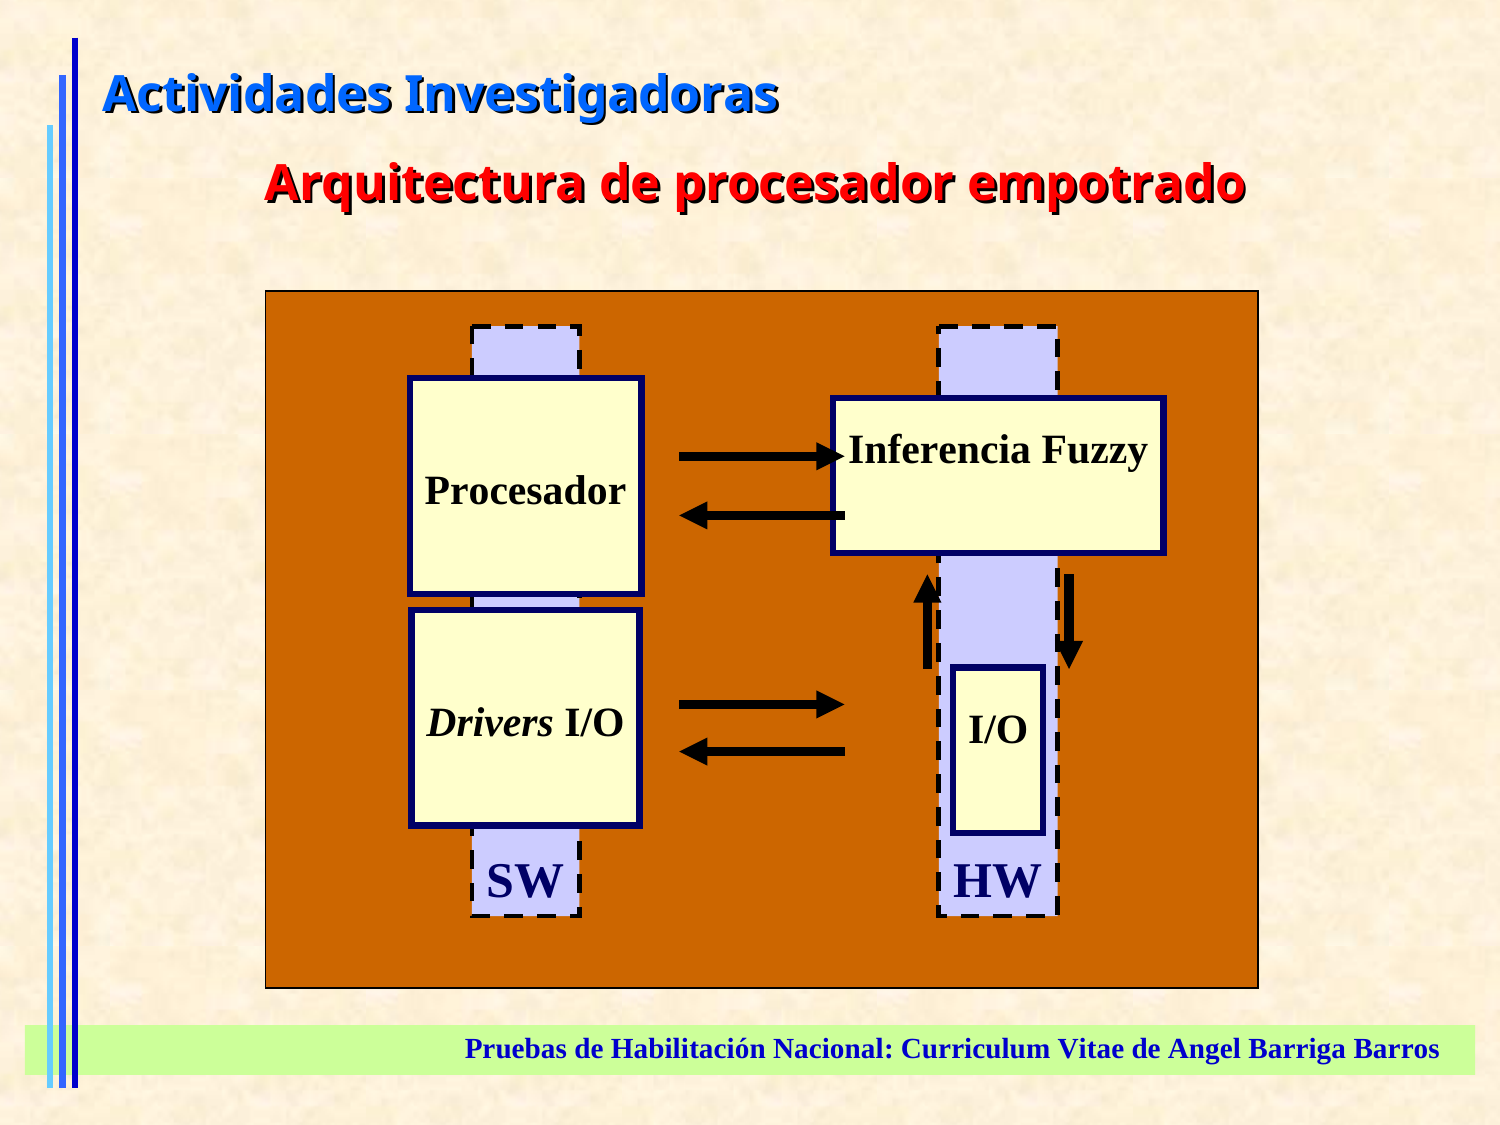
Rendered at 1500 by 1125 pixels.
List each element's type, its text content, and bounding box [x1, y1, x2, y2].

text_box Procesador [409, 378, 642, 594]
text_box Arquitectura de procesador empotrado [249, 124, 1375, 238]
text_box Actividades Investigadoras [87, 49, 794, 134]
text_box SW [471, 594, 580, 609]
text_box HW [938, 326, 1058, 397]
text_box Inferencia Fuzzy [833, 397, 1164, 553]
text_box HW [938, 553, 1058, 917]
text_box SW [471, 326, 580, 378]
text_box [265, 290, 1258, 988]
text_box Drivers I/O [411, 609, 640, 826]
picture [0, 0, 1500, 1125]
text_box I/O [953, 667, 1044, 833]
text_box SW [471, 826, 580, 917]
